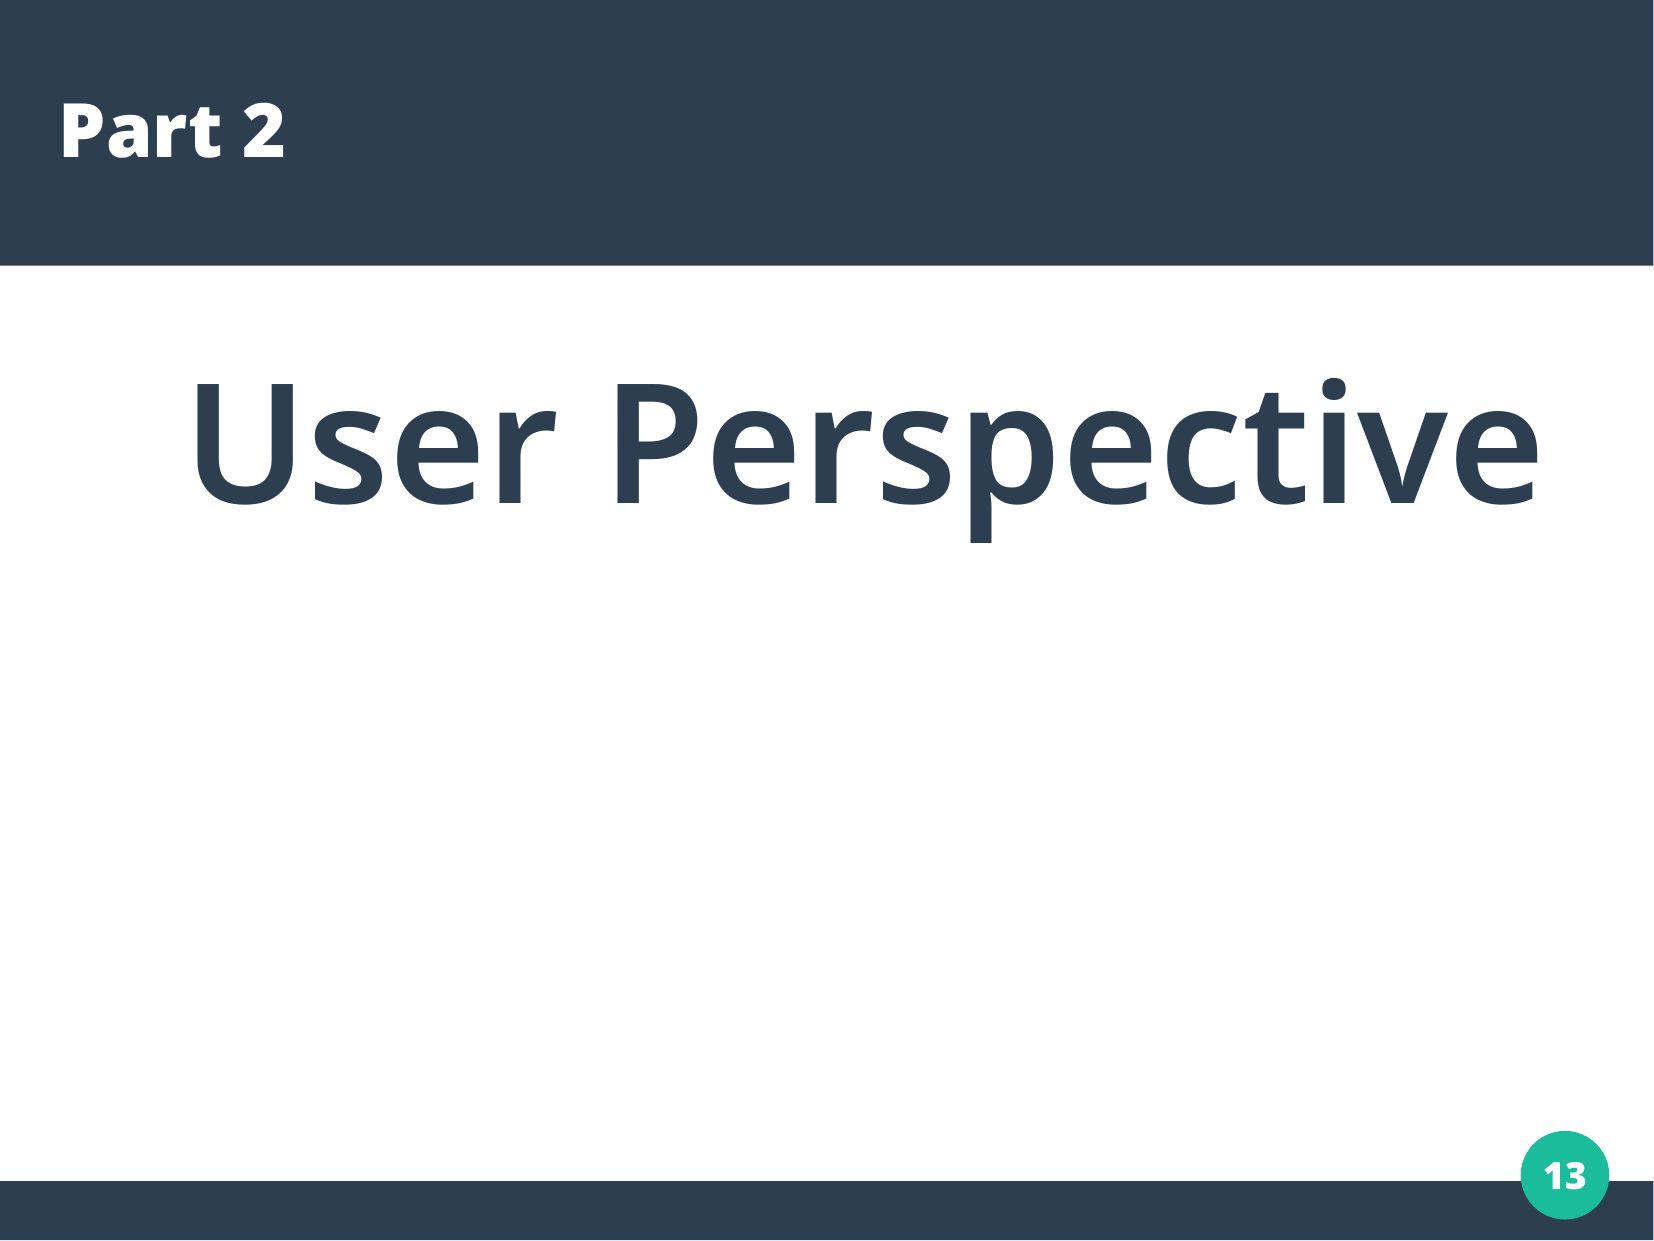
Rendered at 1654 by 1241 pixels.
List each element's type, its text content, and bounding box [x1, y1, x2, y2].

title Part 2 [59, 49, 1595, 207]
list User Perspective [59, 324, 1595, 1152]
